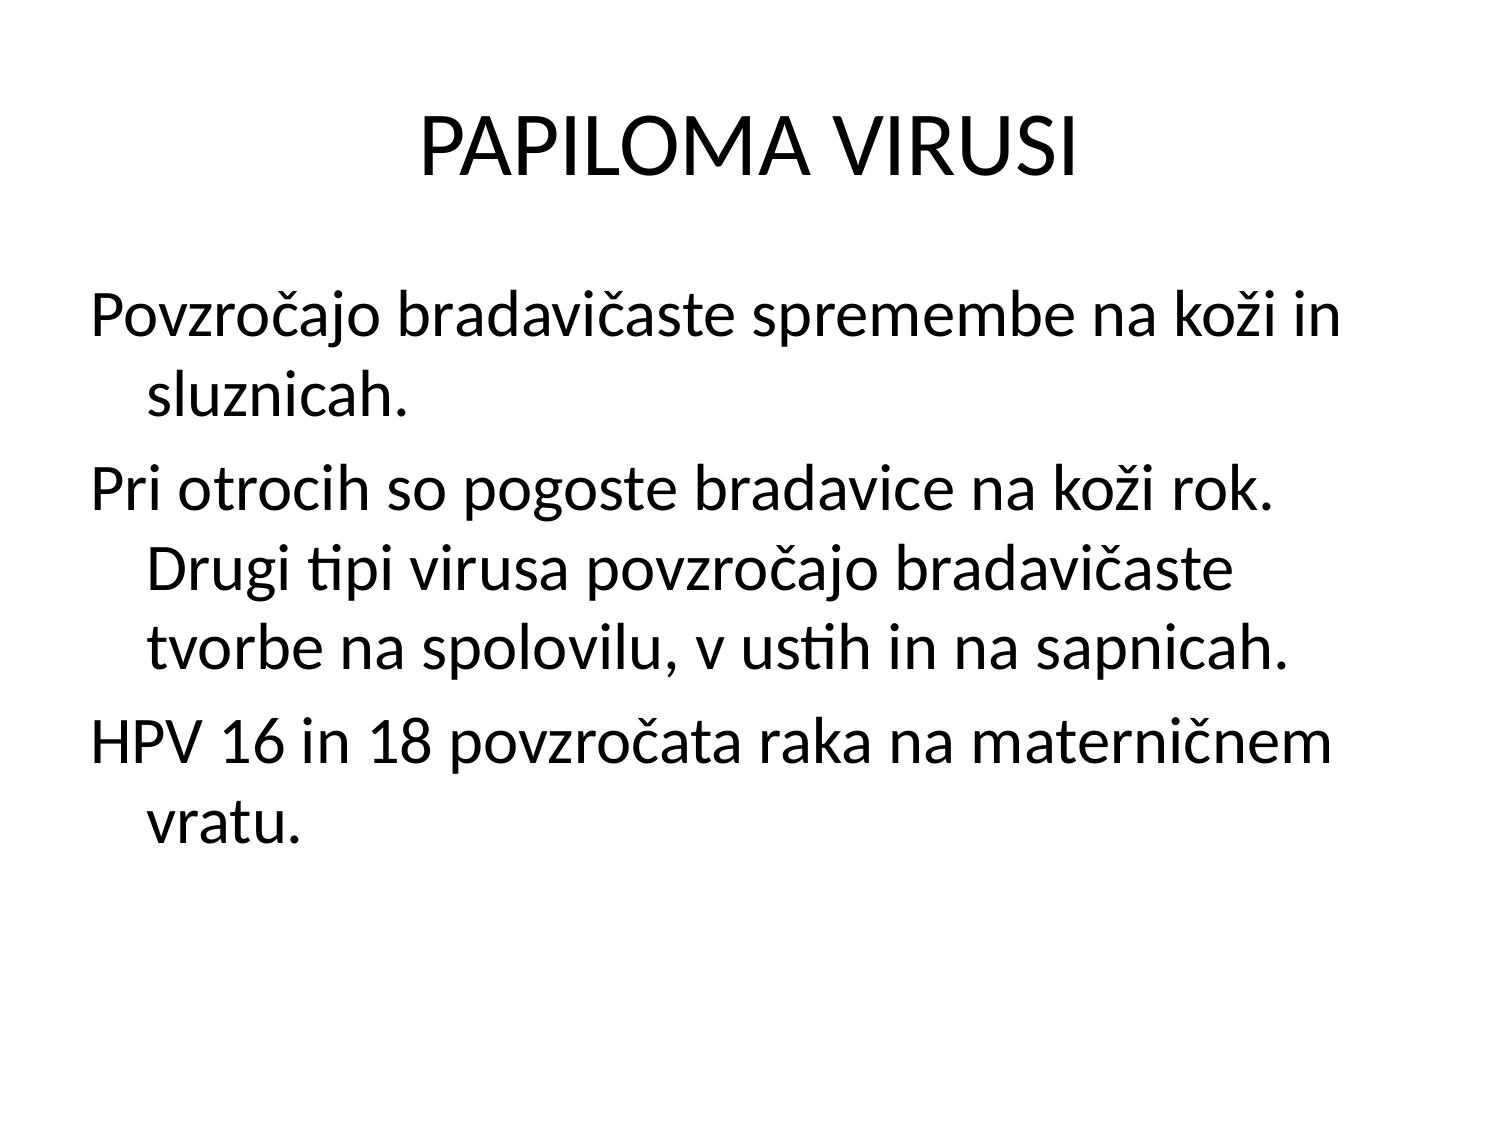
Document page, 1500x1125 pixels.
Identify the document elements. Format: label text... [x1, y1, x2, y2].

title PAPILOMA VIRUSI [75, 45, 1425, 233]
list Povzročajo bradavičaste spremembe na koži in sluznicah. Pri otrocih so pogoste bradavice na koži rok. Drugi tipi virusa povzročajo bradavičaste tvorbe na spolovilu, v ustih in na sapnicah. HPV 16 in 18 povzročata raka na materničnem vratu. [75, 262, 1425, 1005]
